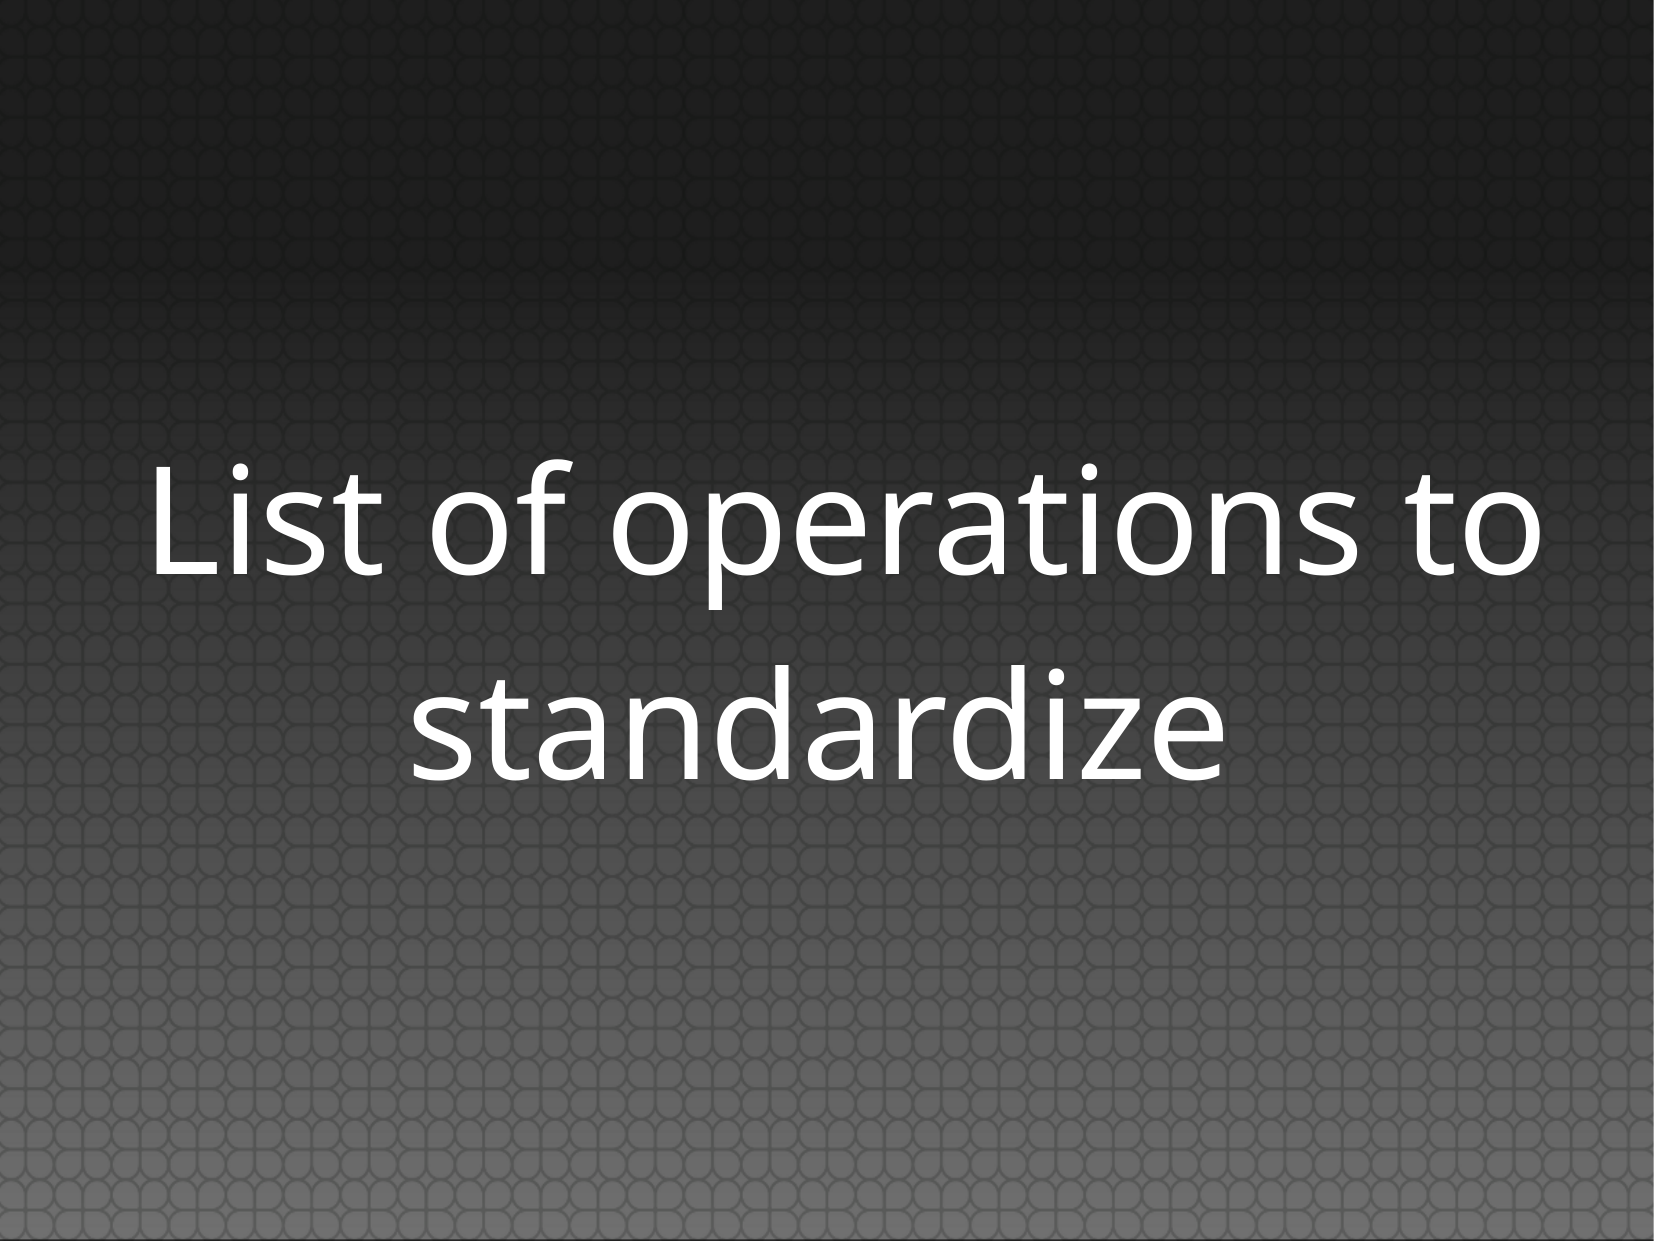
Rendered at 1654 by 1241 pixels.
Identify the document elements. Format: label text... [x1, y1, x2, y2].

picture [0, 0, 1654, 1241]
title List of operations to standardize [75, 390, 1564, 848]
